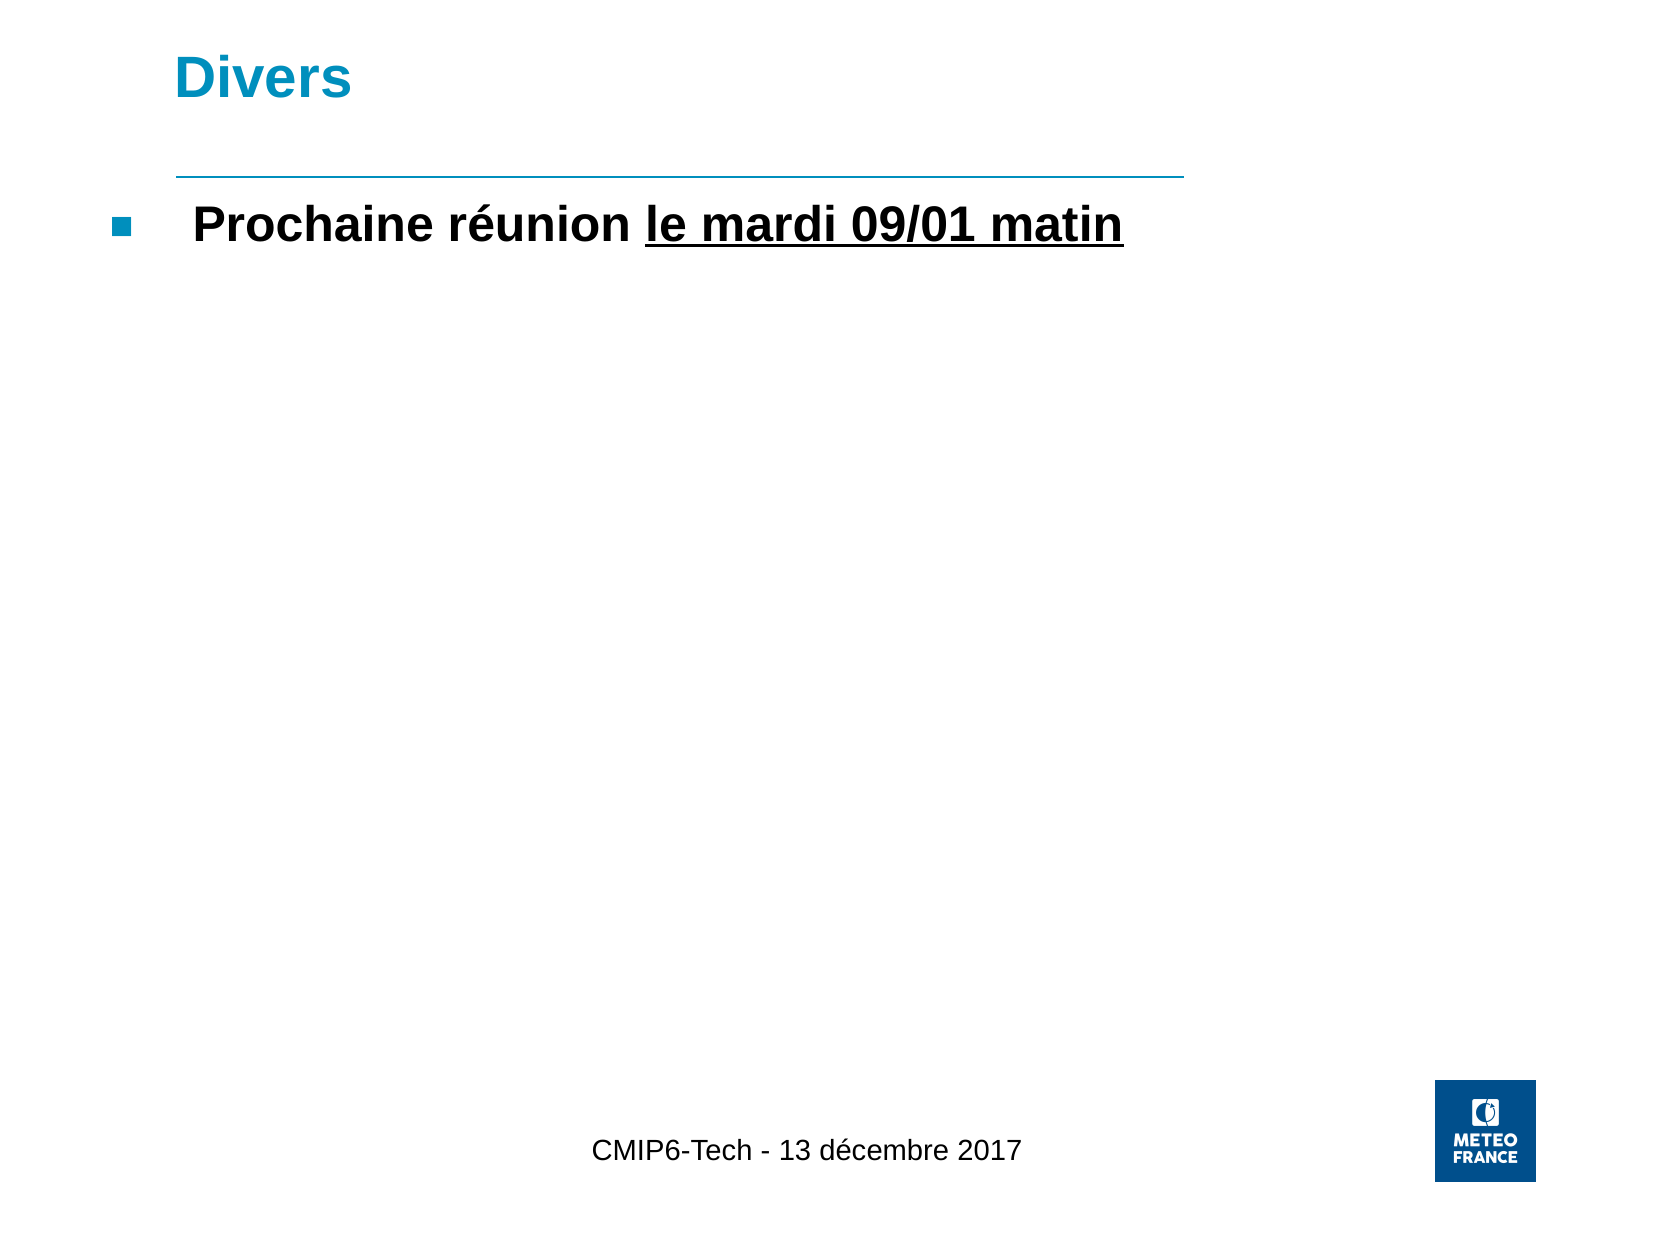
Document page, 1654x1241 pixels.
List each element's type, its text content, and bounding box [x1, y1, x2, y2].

list Prochaine réunion le mardi 09/01 matin [92, 196, 1627, 1134]
title Divers [174, 0, 1654, 156]
picture [1435, 1134, 1536, 1182]
